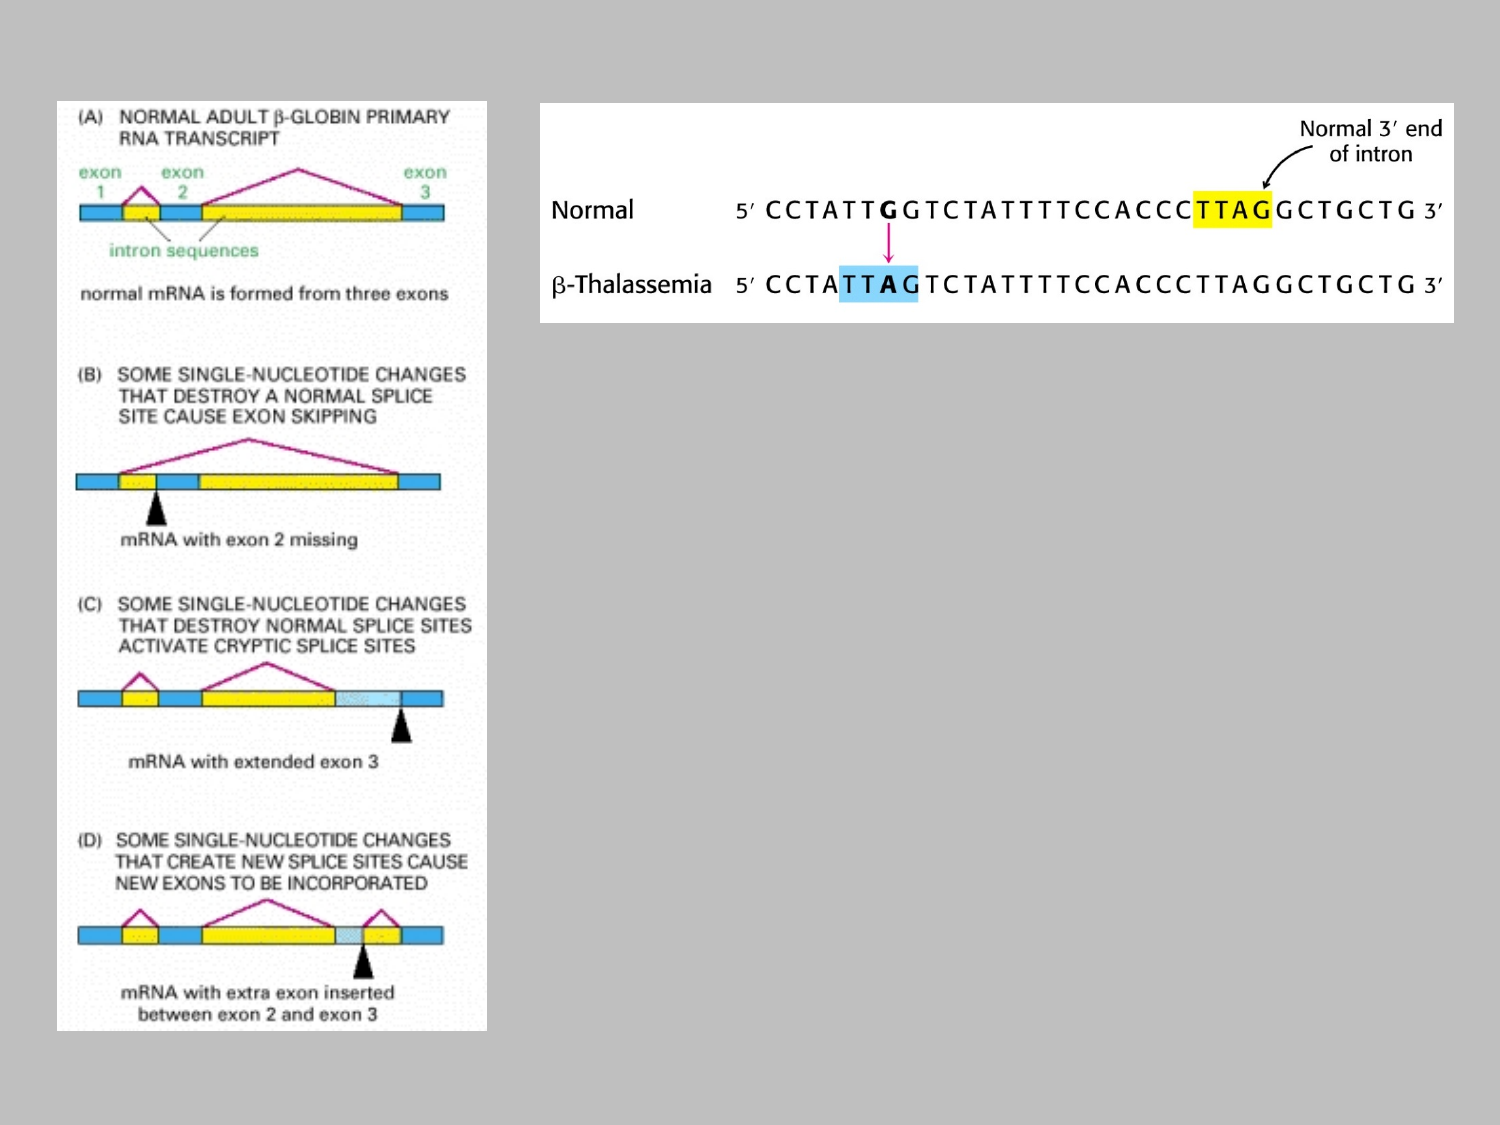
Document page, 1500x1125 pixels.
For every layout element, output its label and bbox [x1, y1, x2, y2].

picture [57, 101, 487, 1031]
picture [540, 103, 1454, 323]
